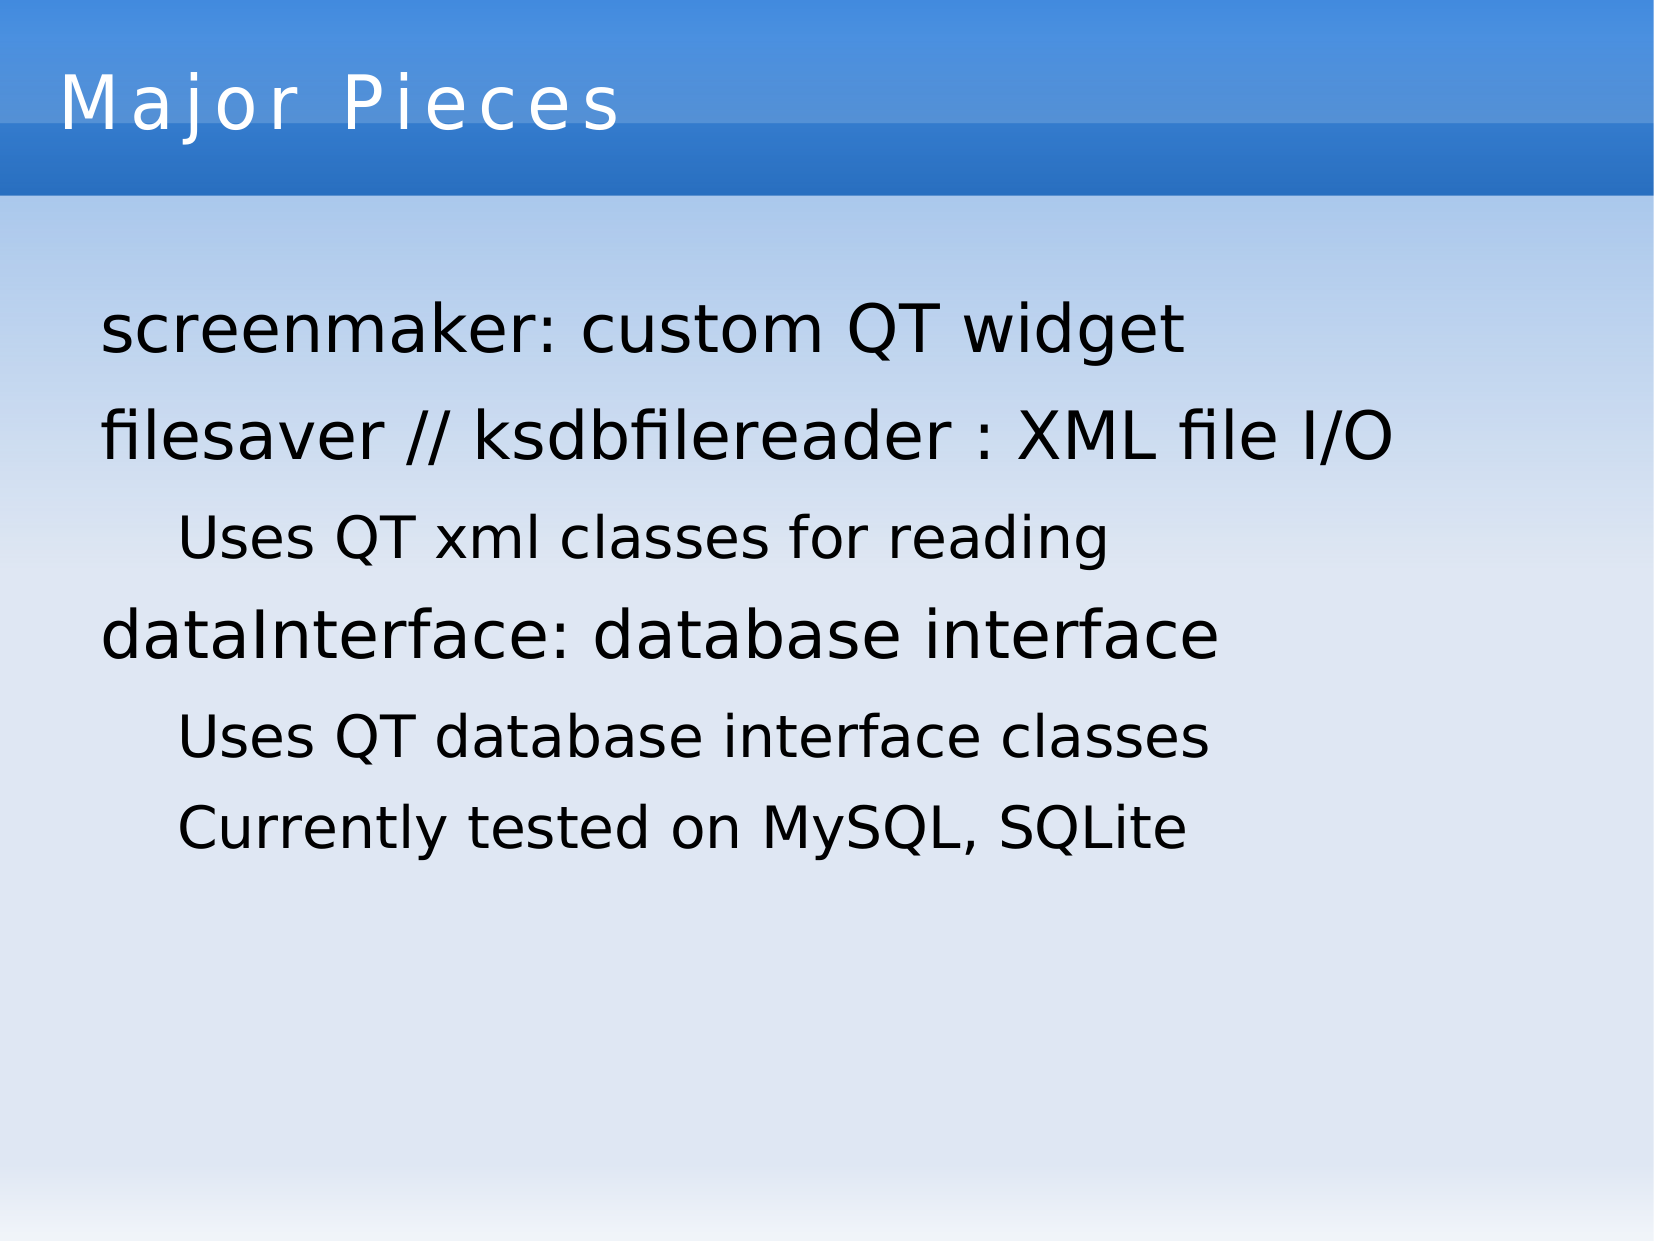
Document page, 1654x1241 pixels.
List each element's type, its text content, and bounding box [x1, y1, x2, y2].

picture [0, 0, 1654, 1241]
title Major Pieces [59, 29, 1270, 178]
list screenmaker: custom QT widget filesaver // ksdbfilereader : XML file I/O Uses QT xml classes for reading dataInterface: database interface Uses QT database interface classes Currently tested on MySQL, SQLite [82, 290, 1571, 1109]
